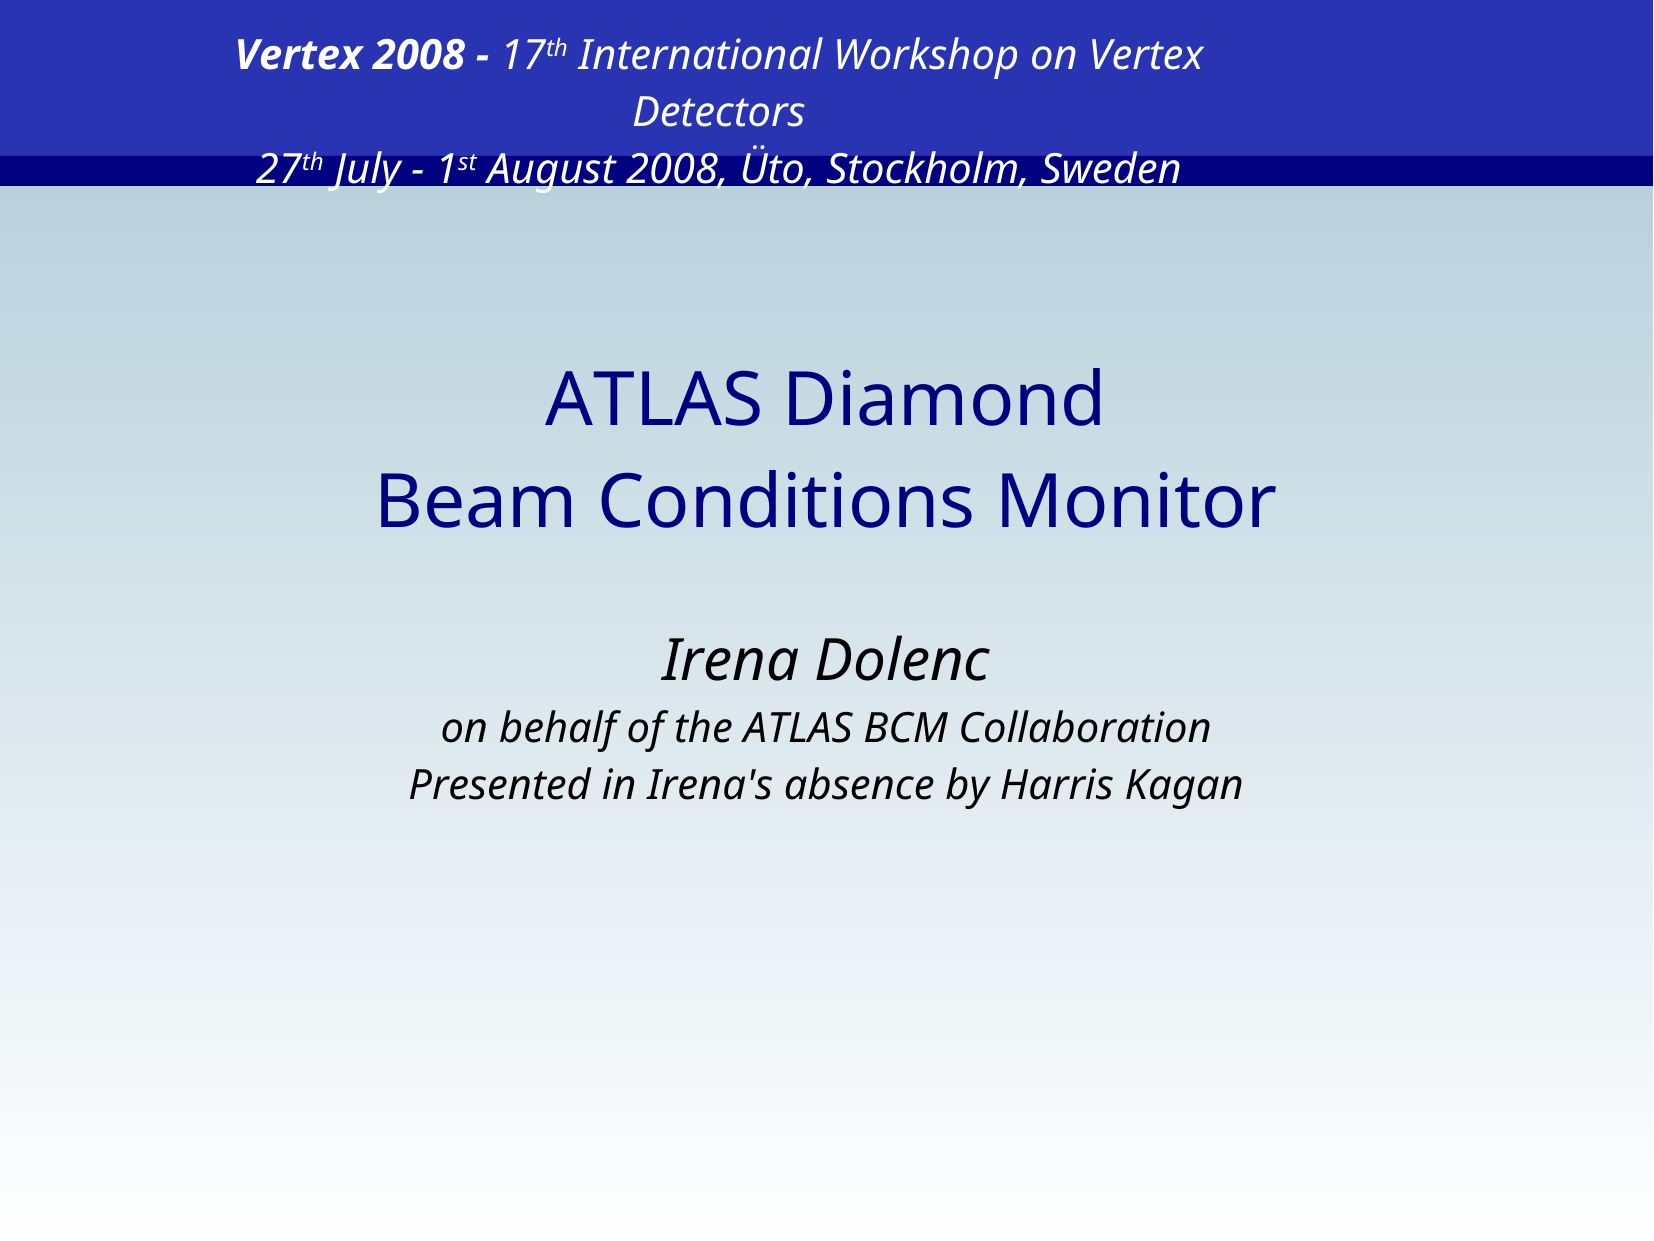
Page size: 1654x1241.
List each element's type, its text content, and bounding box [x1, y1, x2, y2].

text_box Vertex 2008 - 17th International Workshop on Vertex Detectors 27th July - 1st August 2008, Üto, Stockholm, Sweden [219, 17, 1396, 186]
subtitle ATLAS Diamond Beam Conditions Monitor Irena Dolenc on behalf of the ATLAS BCM Collaboration Presented in Irena's absence by Harris Kagan [82, 389, 1571, 1110]
